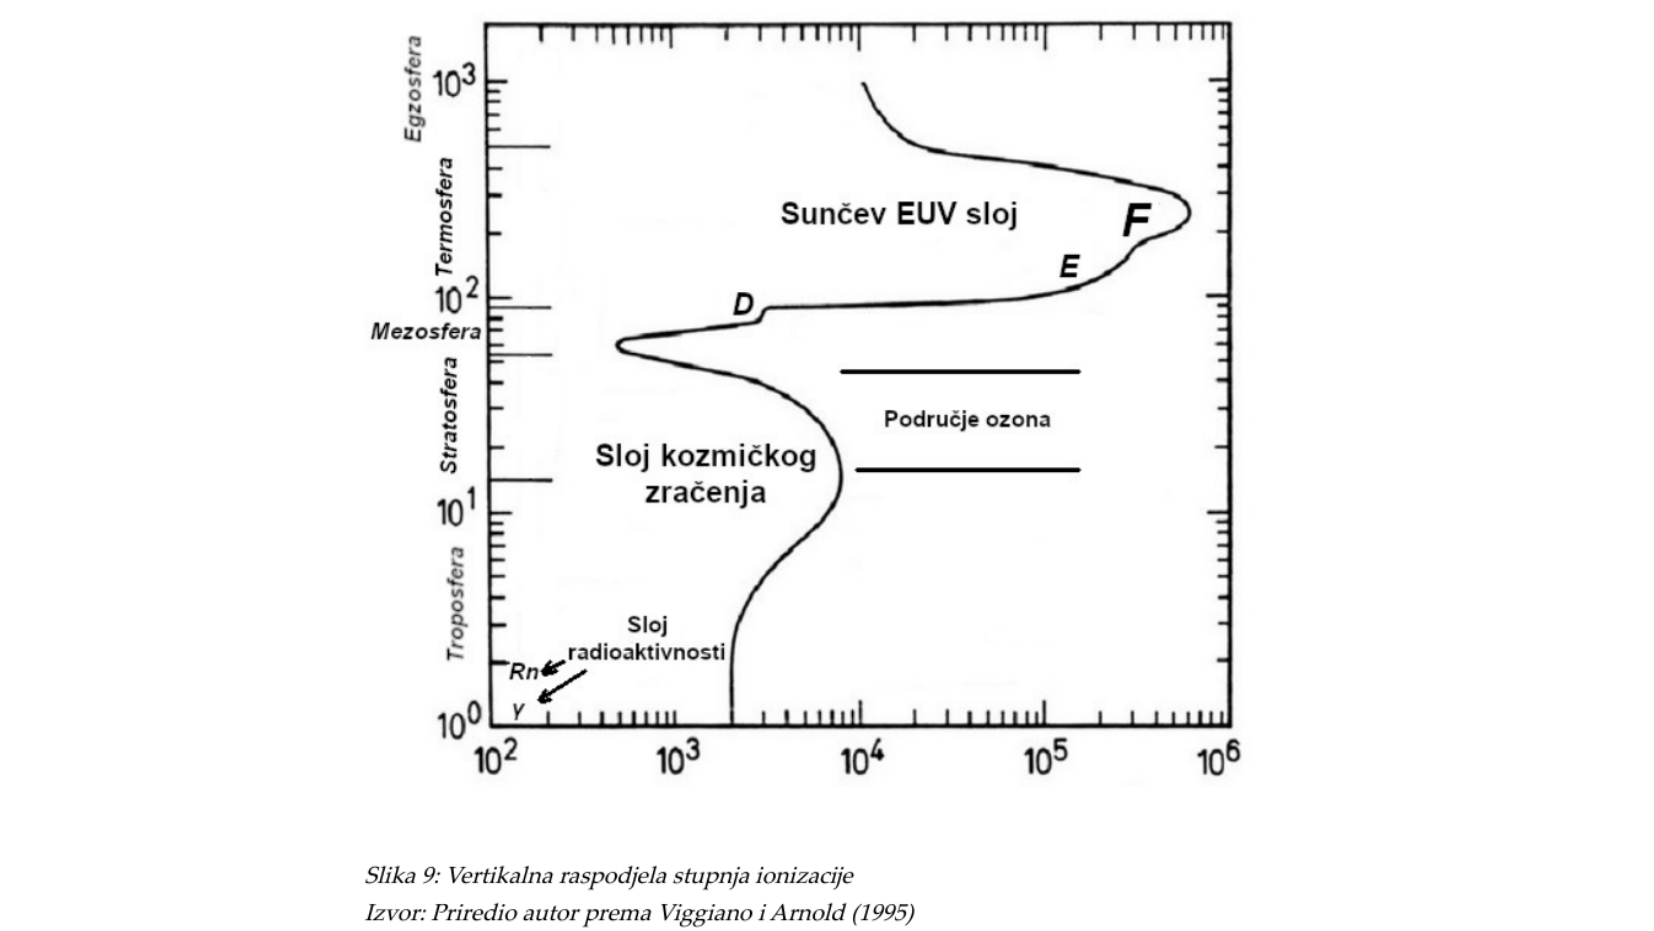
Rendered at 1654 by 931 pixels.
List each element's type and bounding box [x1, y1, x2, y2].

picture [293, 3, 1368, 931]
